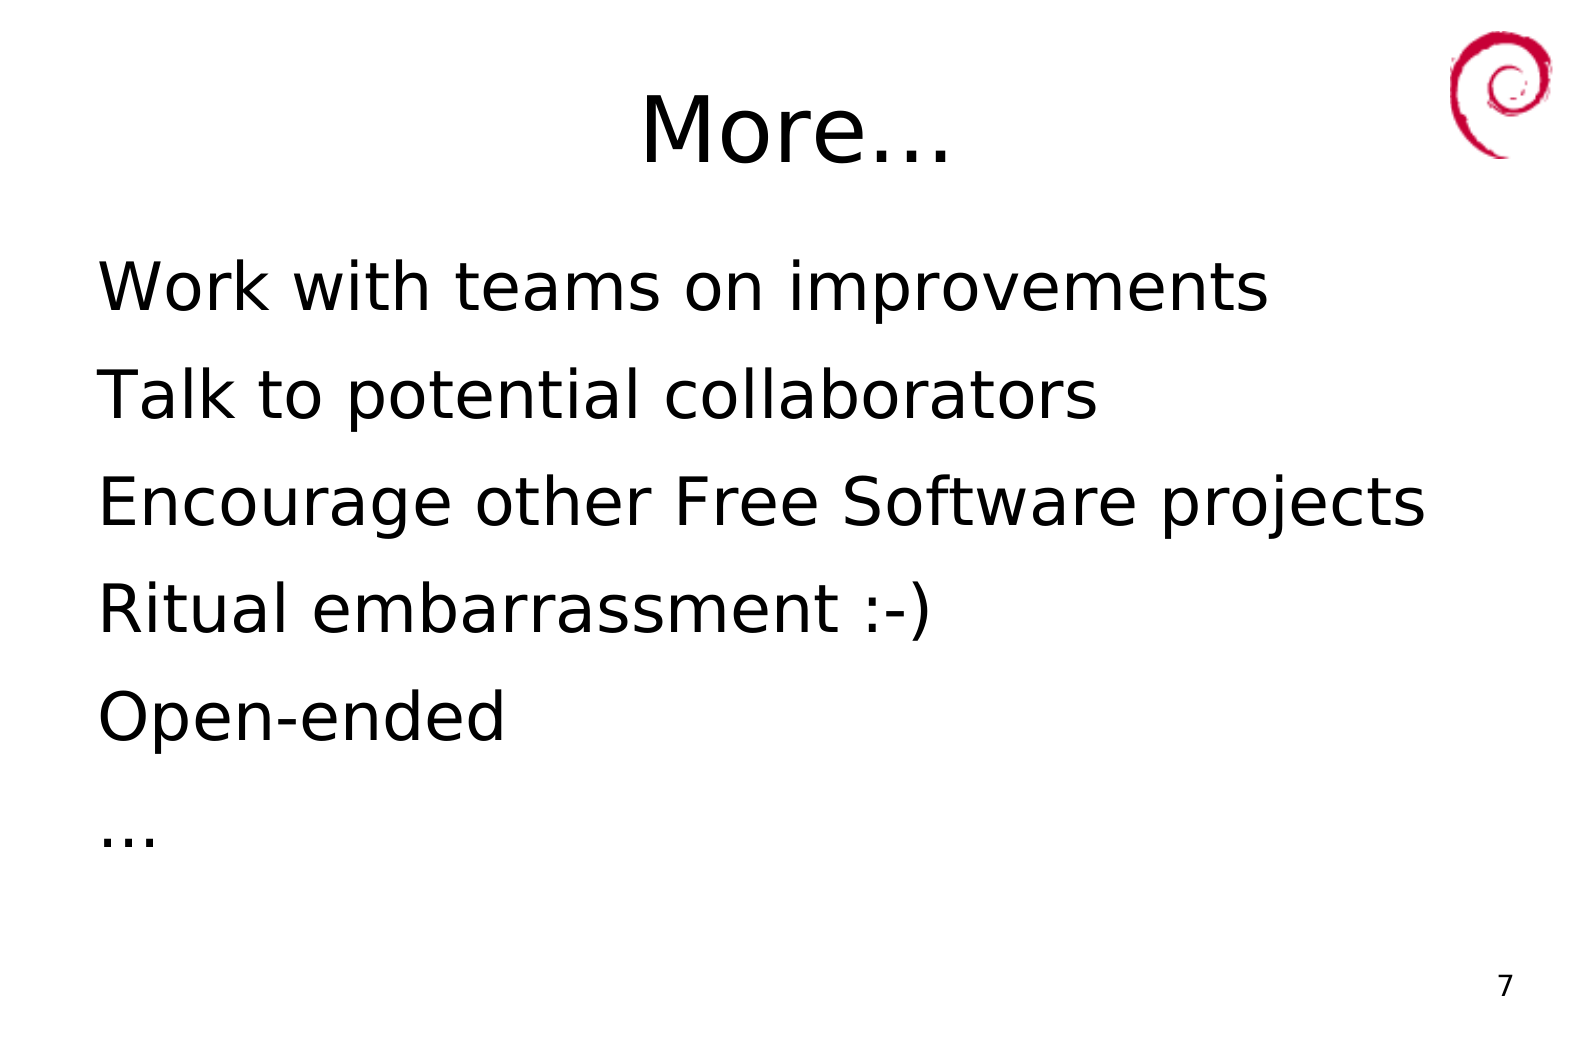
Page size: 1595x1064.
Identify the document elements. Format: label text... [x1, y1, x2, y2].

picture [1450, 31, 1555, 159]
title More... [79, 49, 1515, 213]
list Work with teams on improvements Talk to potential collaborators Encourage other Free Software projects Ritual embarrassment :-) Open-ended ... [79, 248, 1515, 936]
